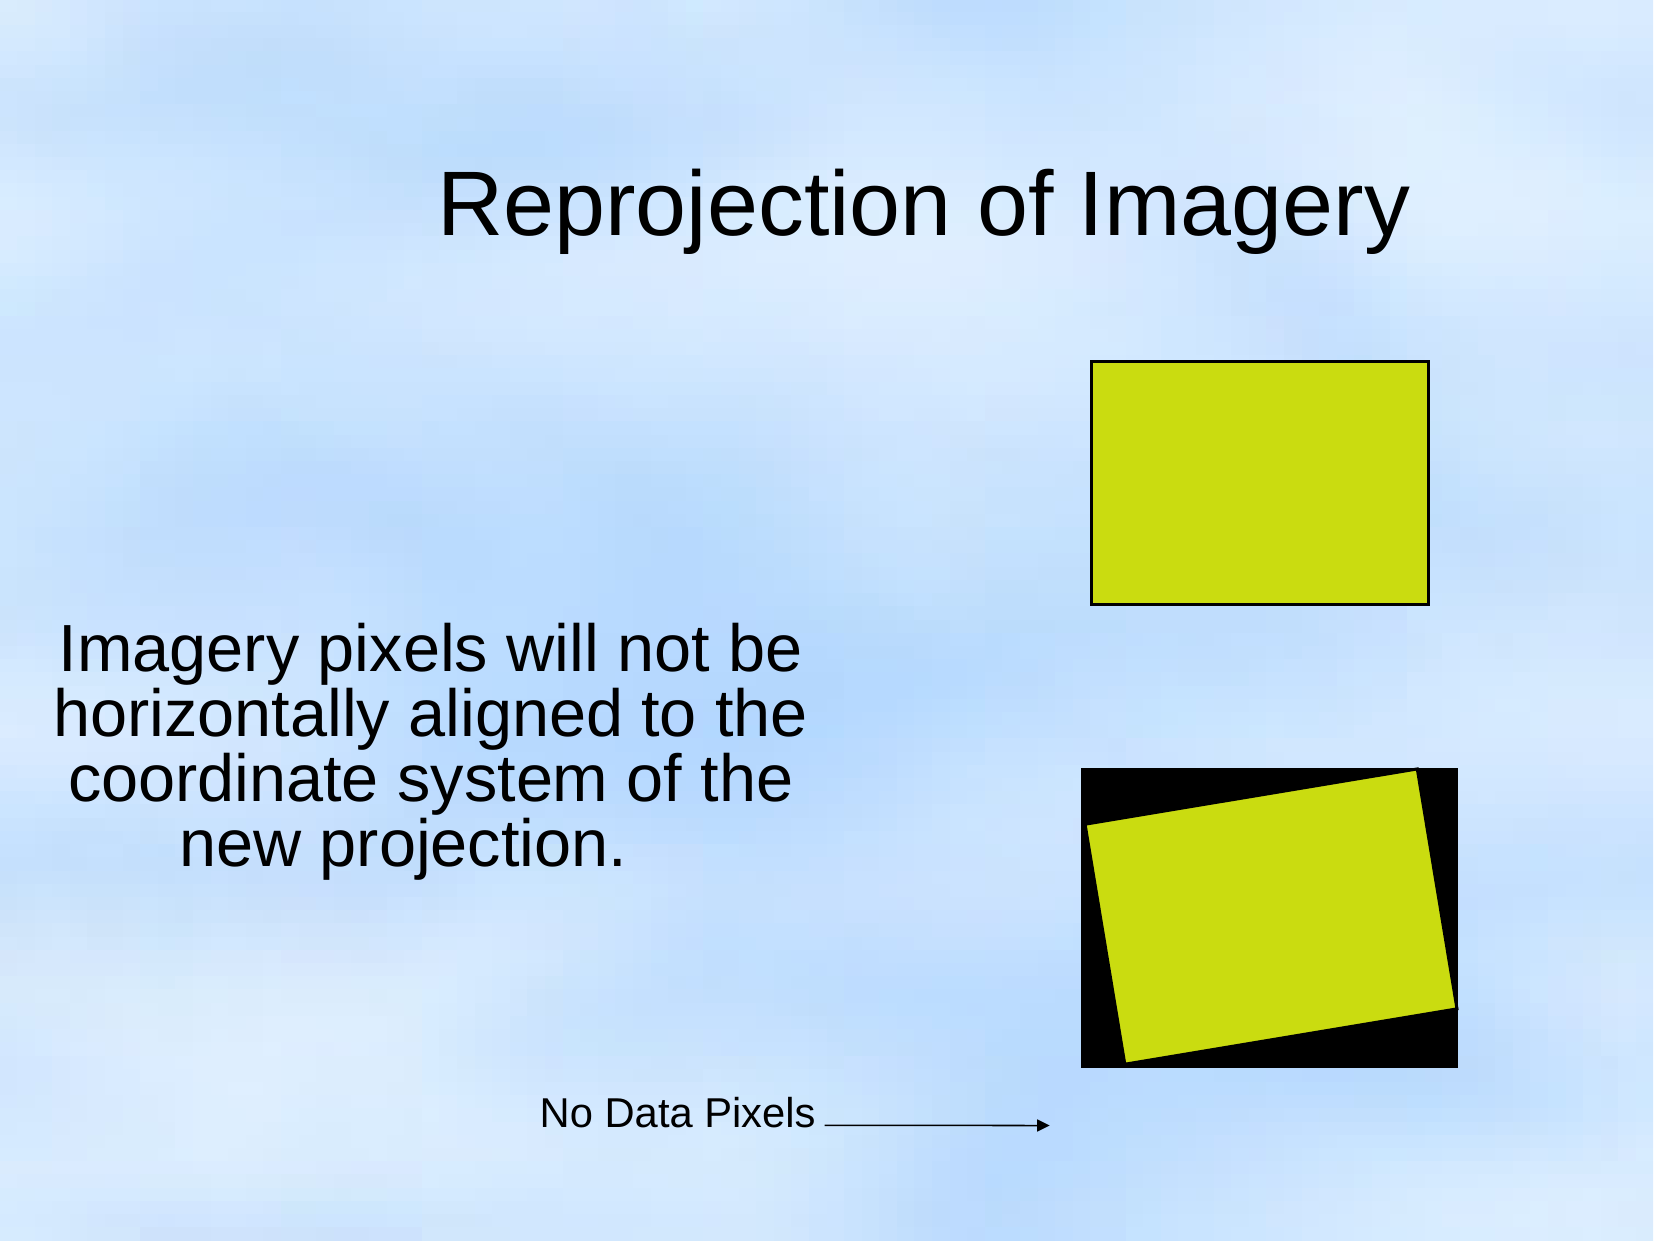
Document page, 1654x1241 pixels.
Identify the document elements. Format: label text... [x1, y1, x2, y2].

picture [0, 0, 1654, 1241]
title Reprojection of Imagery [299, 112, 1575, 305]
text_box Imagery pixels will not be horizontally aligned to the coordinate system of the new projection. [37, 600, 825, 900]
text_box No Data Pixels [524, 1087, 900, 1150]
